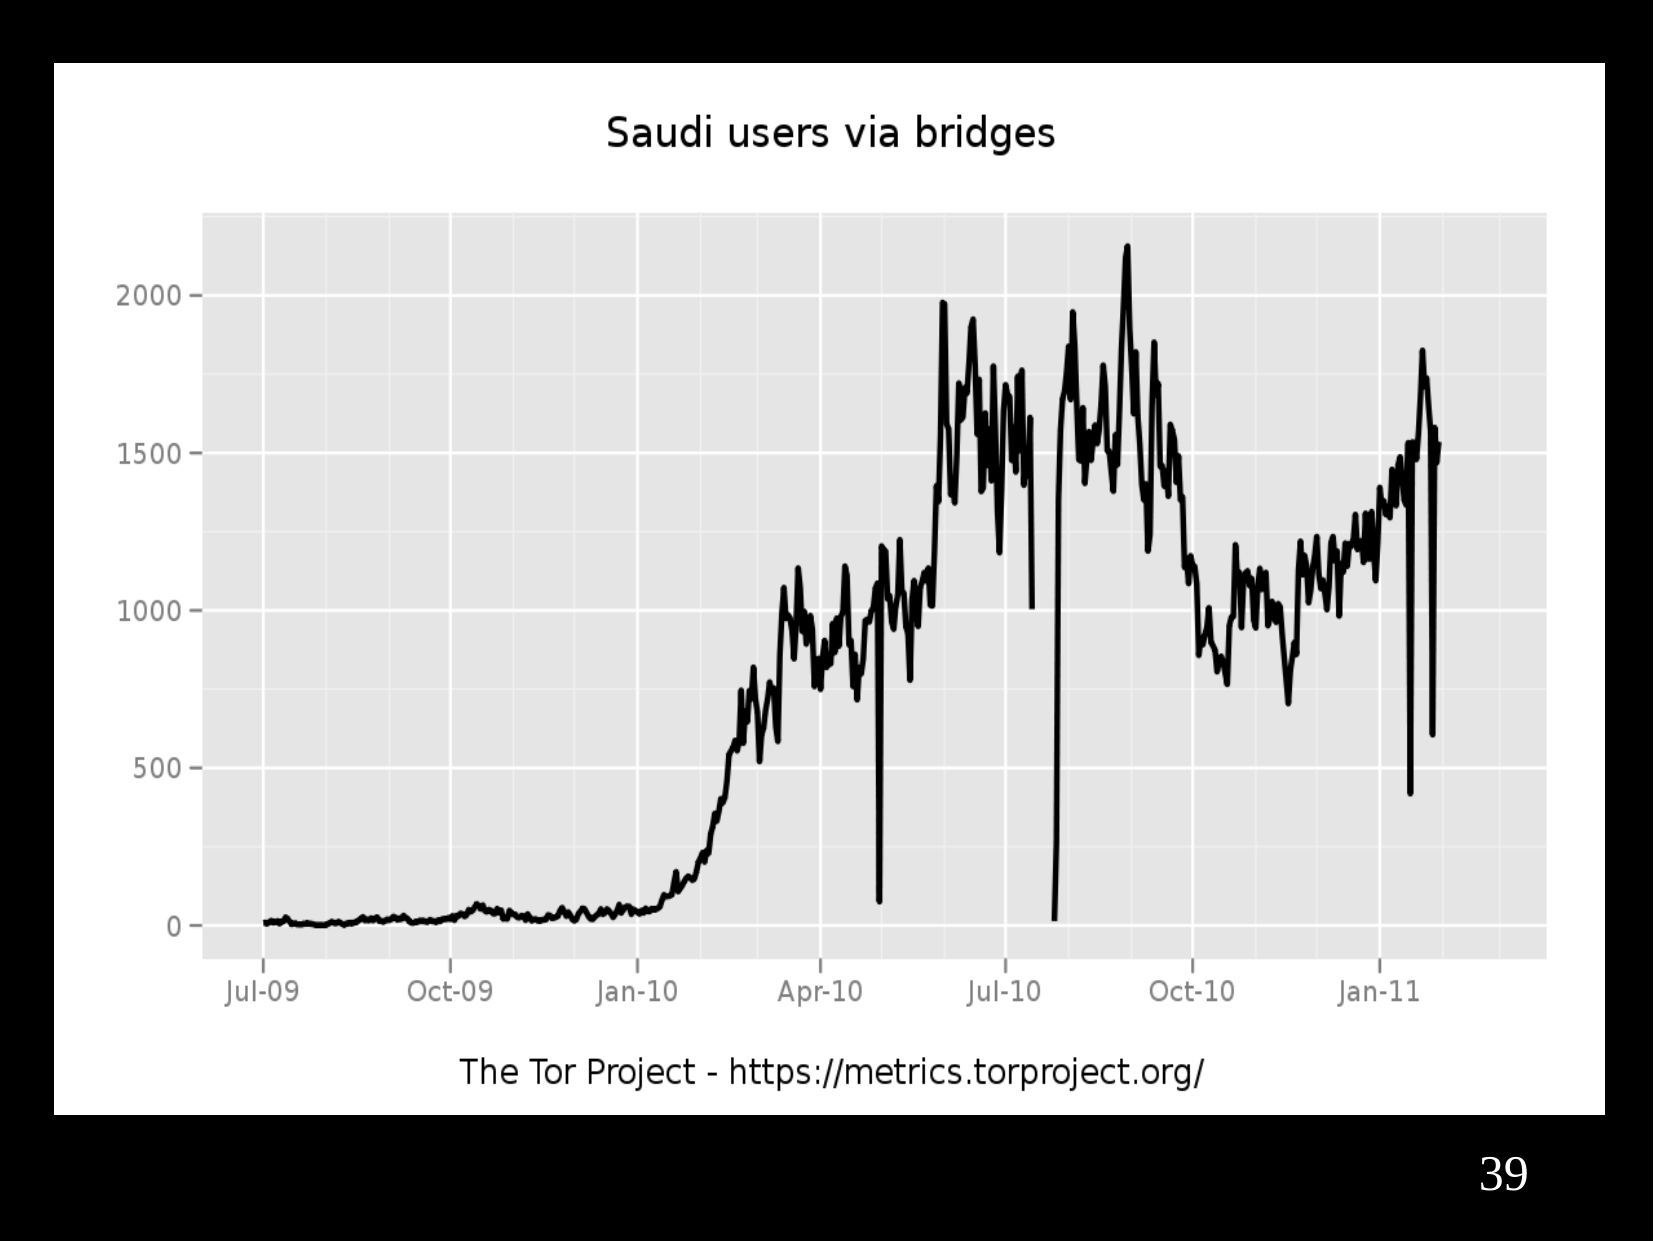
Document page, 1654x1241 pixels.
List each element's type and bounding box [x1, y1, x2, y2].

picture [54, 63, 1605, 1115]
